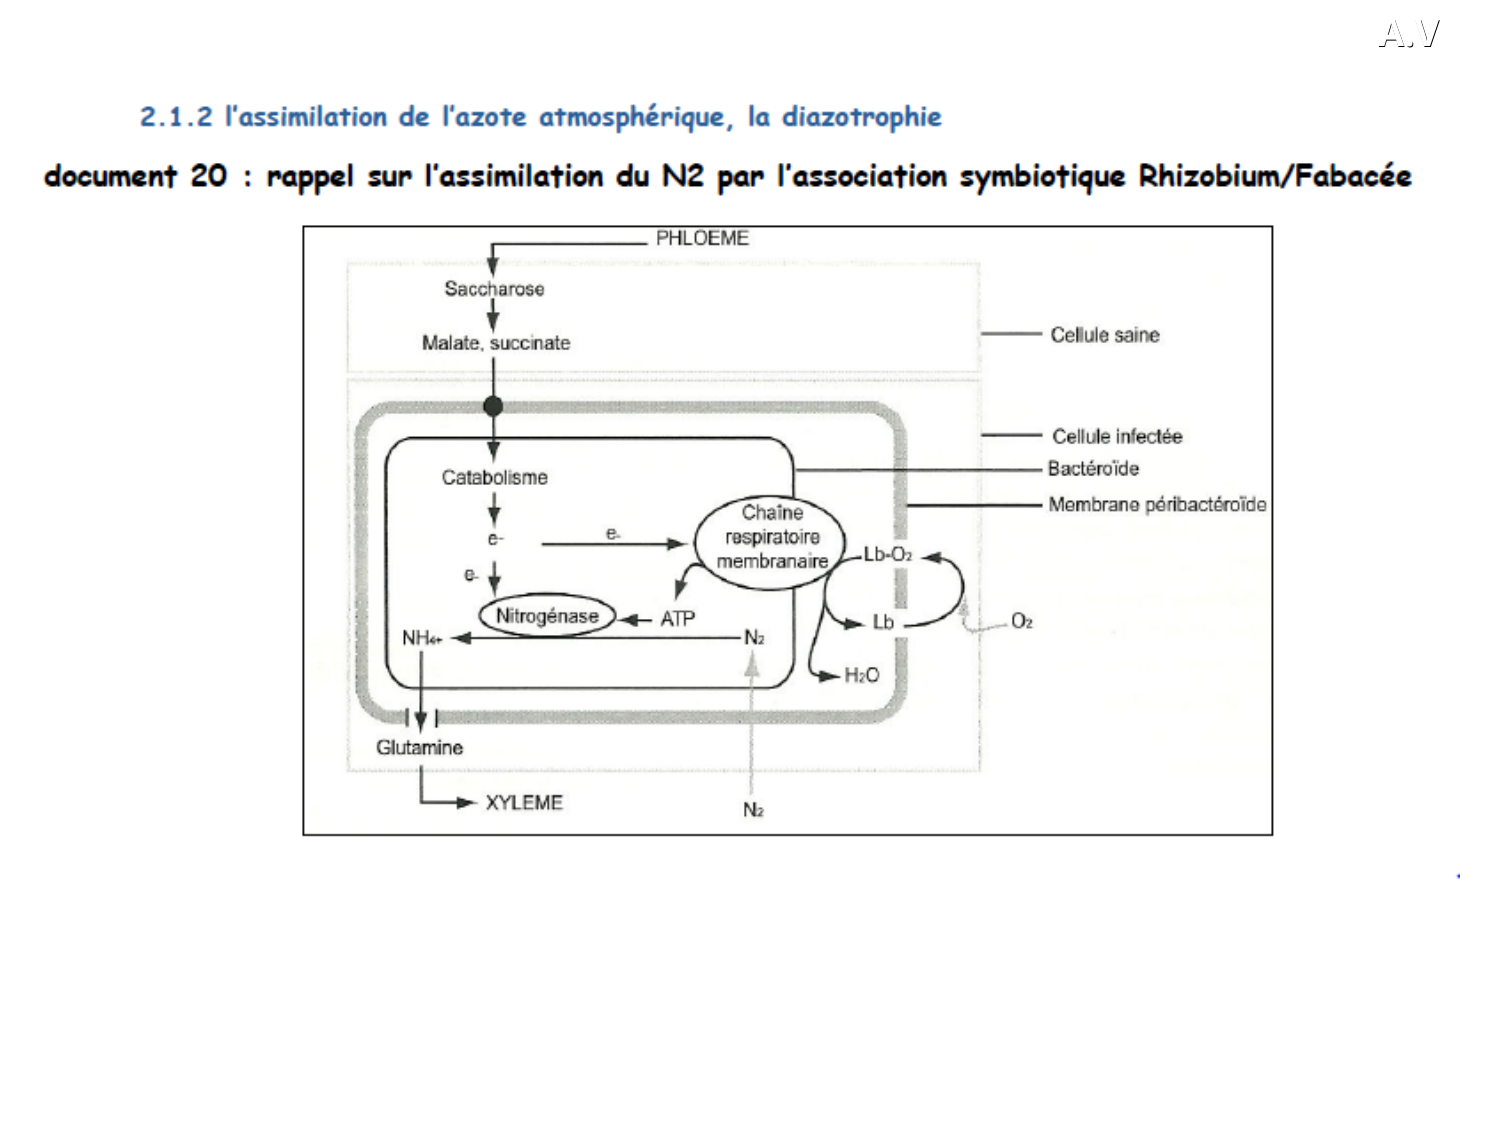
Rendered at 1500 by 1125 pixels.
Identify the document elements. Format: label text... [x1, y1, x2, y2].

picture [10, 91, 1460, 886]
text_box A.V [1363, 1, 1488, 63]
